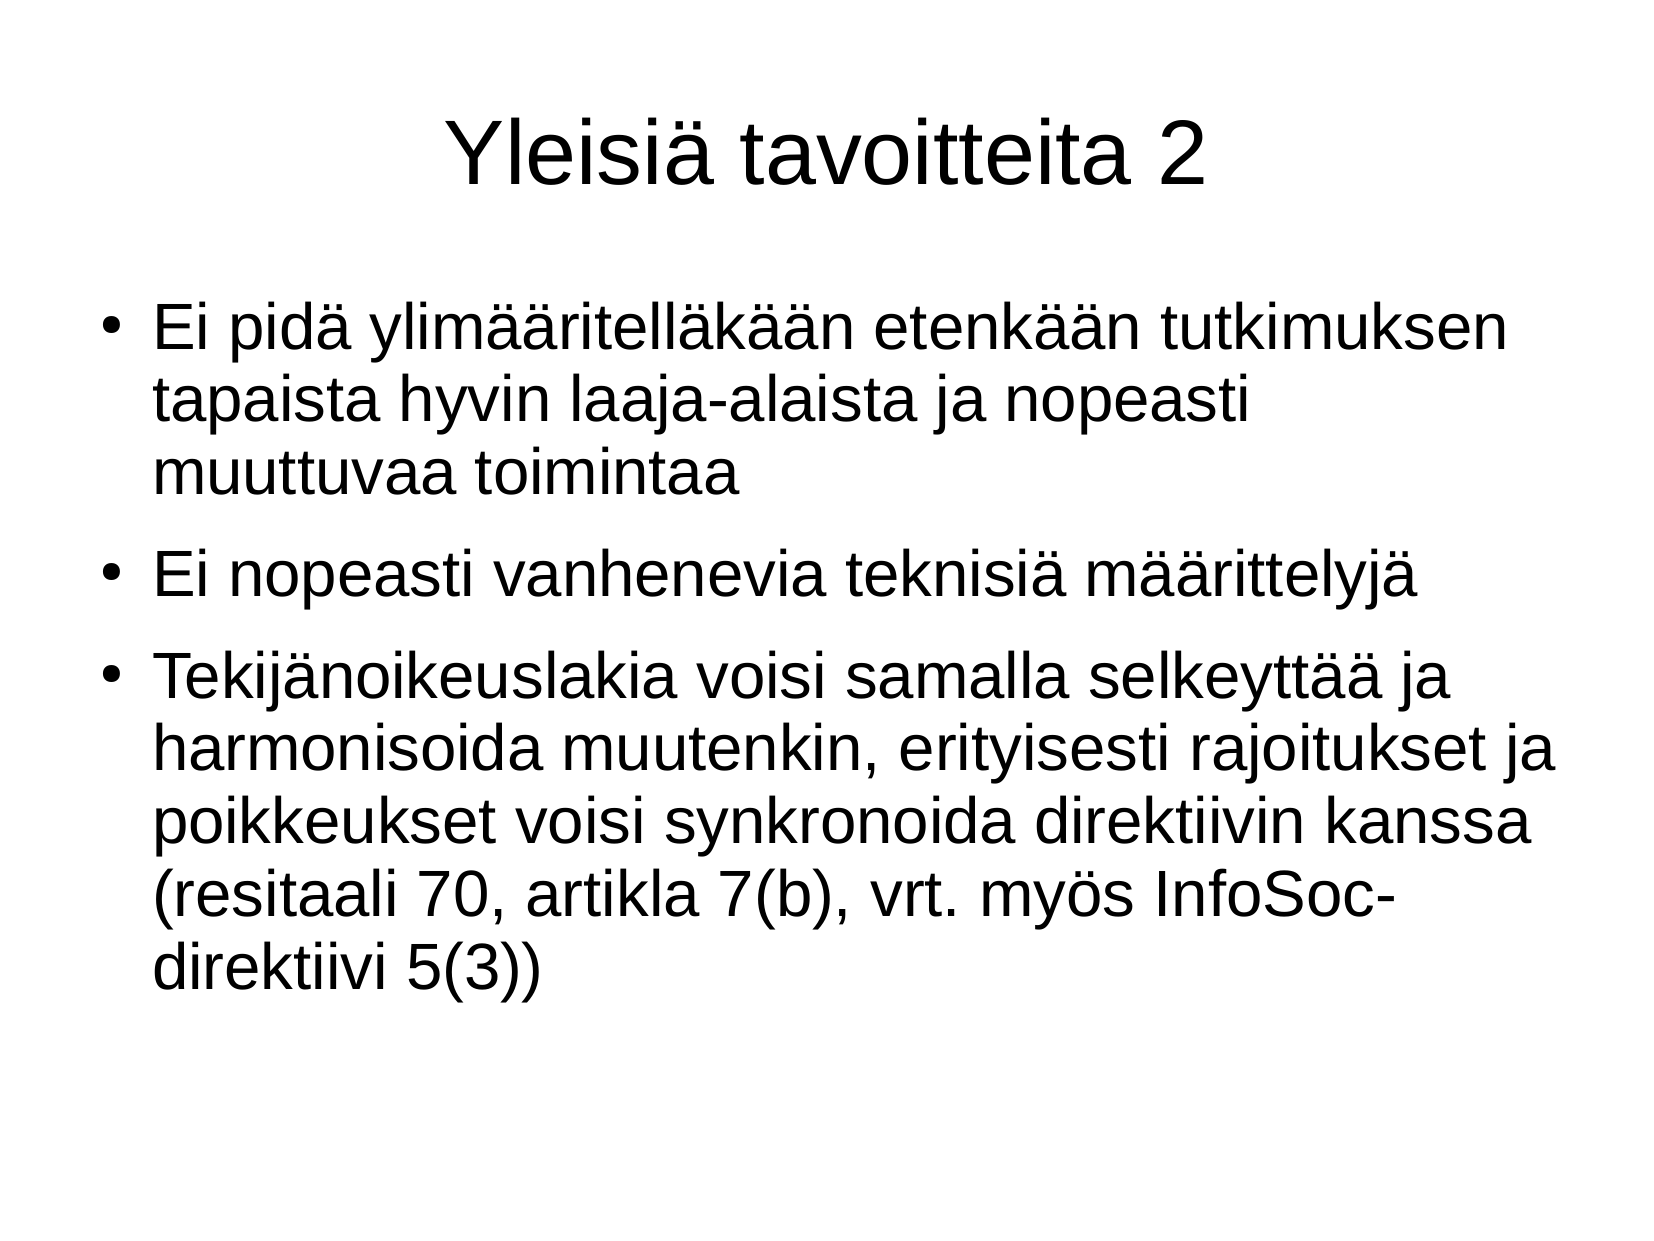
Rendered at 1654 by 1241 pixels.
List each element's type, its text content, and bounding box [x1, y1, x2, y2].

title Yleisiä tavoitteita 2 [82, 49, 1571, 257]
list Ei pidä ylimääritelläkään etenkään tutkimuksen tapaista hyvin laaja-alaista ja nopeasti muuttuvaa toimintaa Ei nopeasti vanhenevia teknisiä määrittelyjä Tekijänoikeuslakia voisi samalla selkeyttää ja harmonisoida muutenkin, erityisesti rajoitukset ja poikkeukset voisi synkronoida direktiivin kanssa (resitaali 70, artikla 7(b), vrt. myös InfoSoc-direktiivi 5(3)) [82, 290, 1571, 1010]
